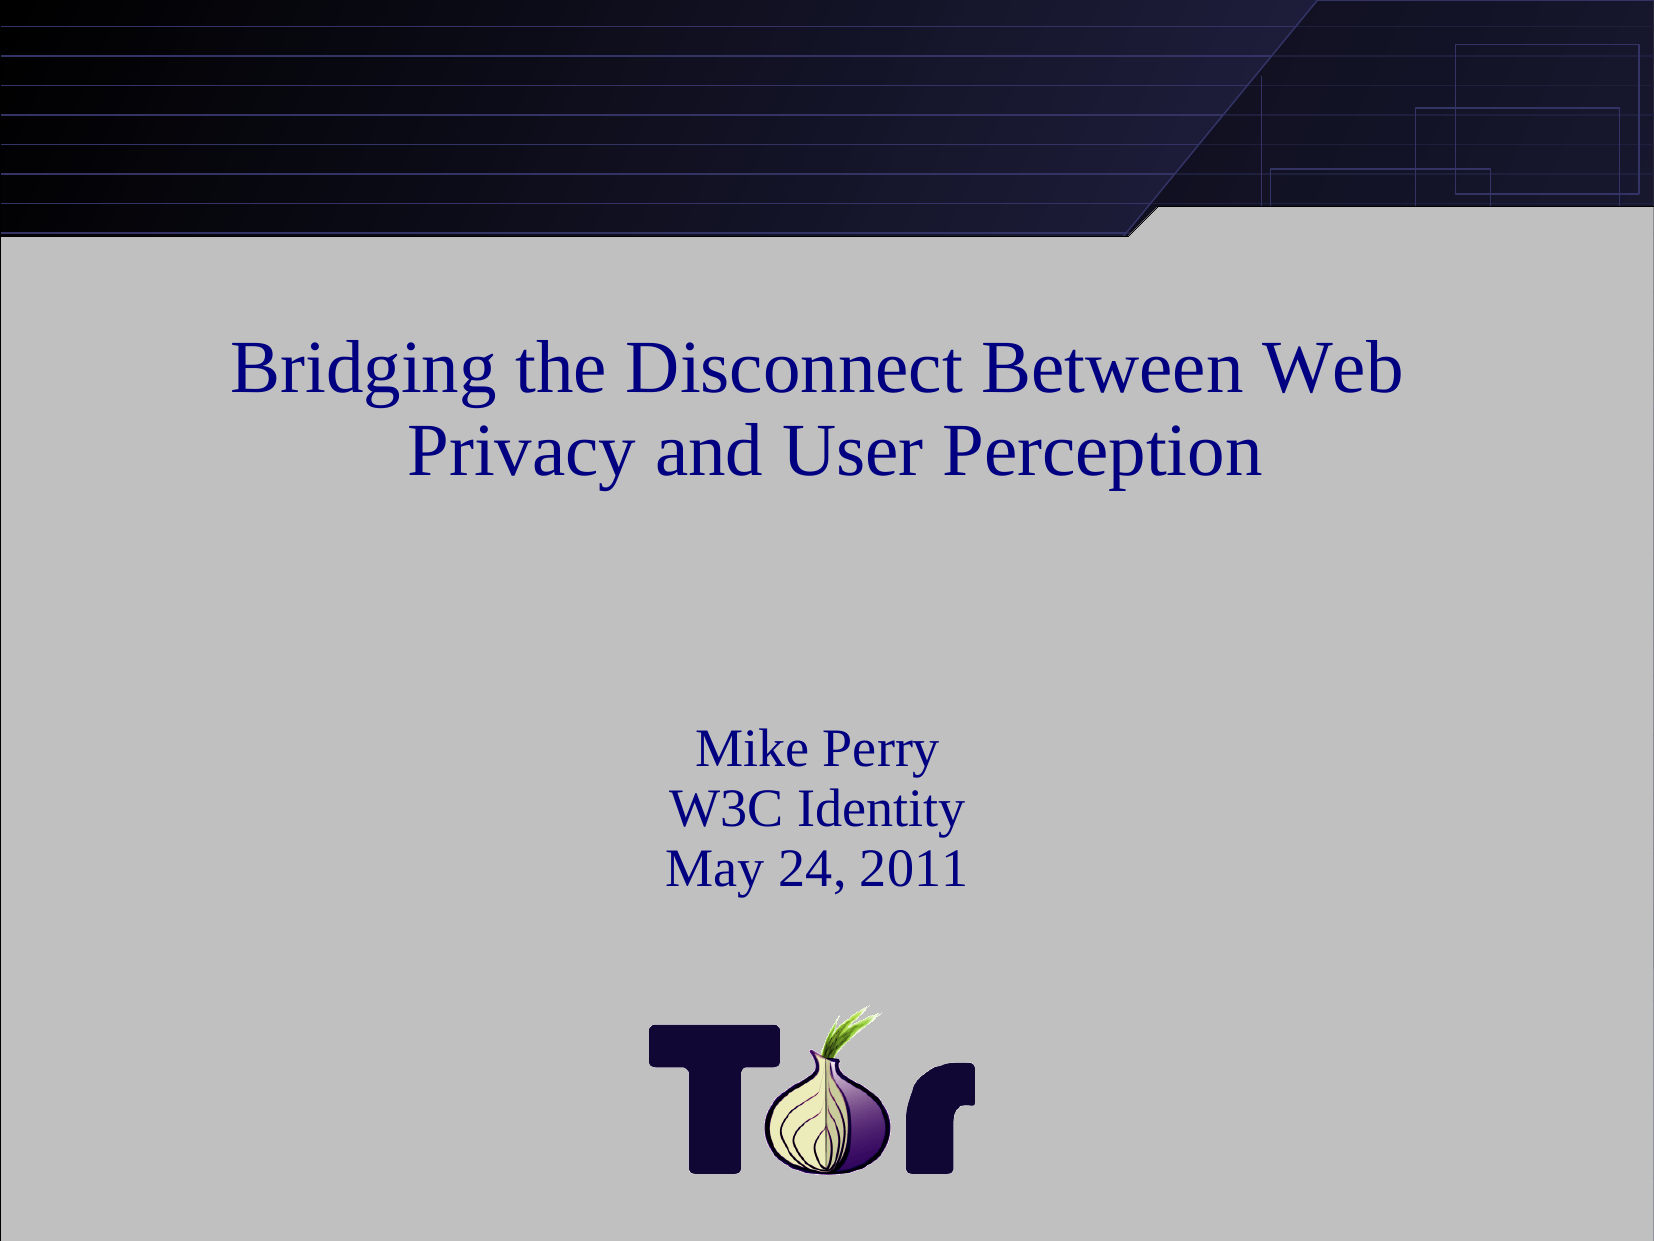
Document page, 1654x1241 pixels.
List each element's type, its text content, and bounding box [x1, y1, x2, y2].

subtitle Bridging the Disconnect Between Web Privacy and User Perception Mike Perry W3C Identity May 24, 2011 [93, 265, 1506, 959]
picture [649, 1003, 975, 1182]
